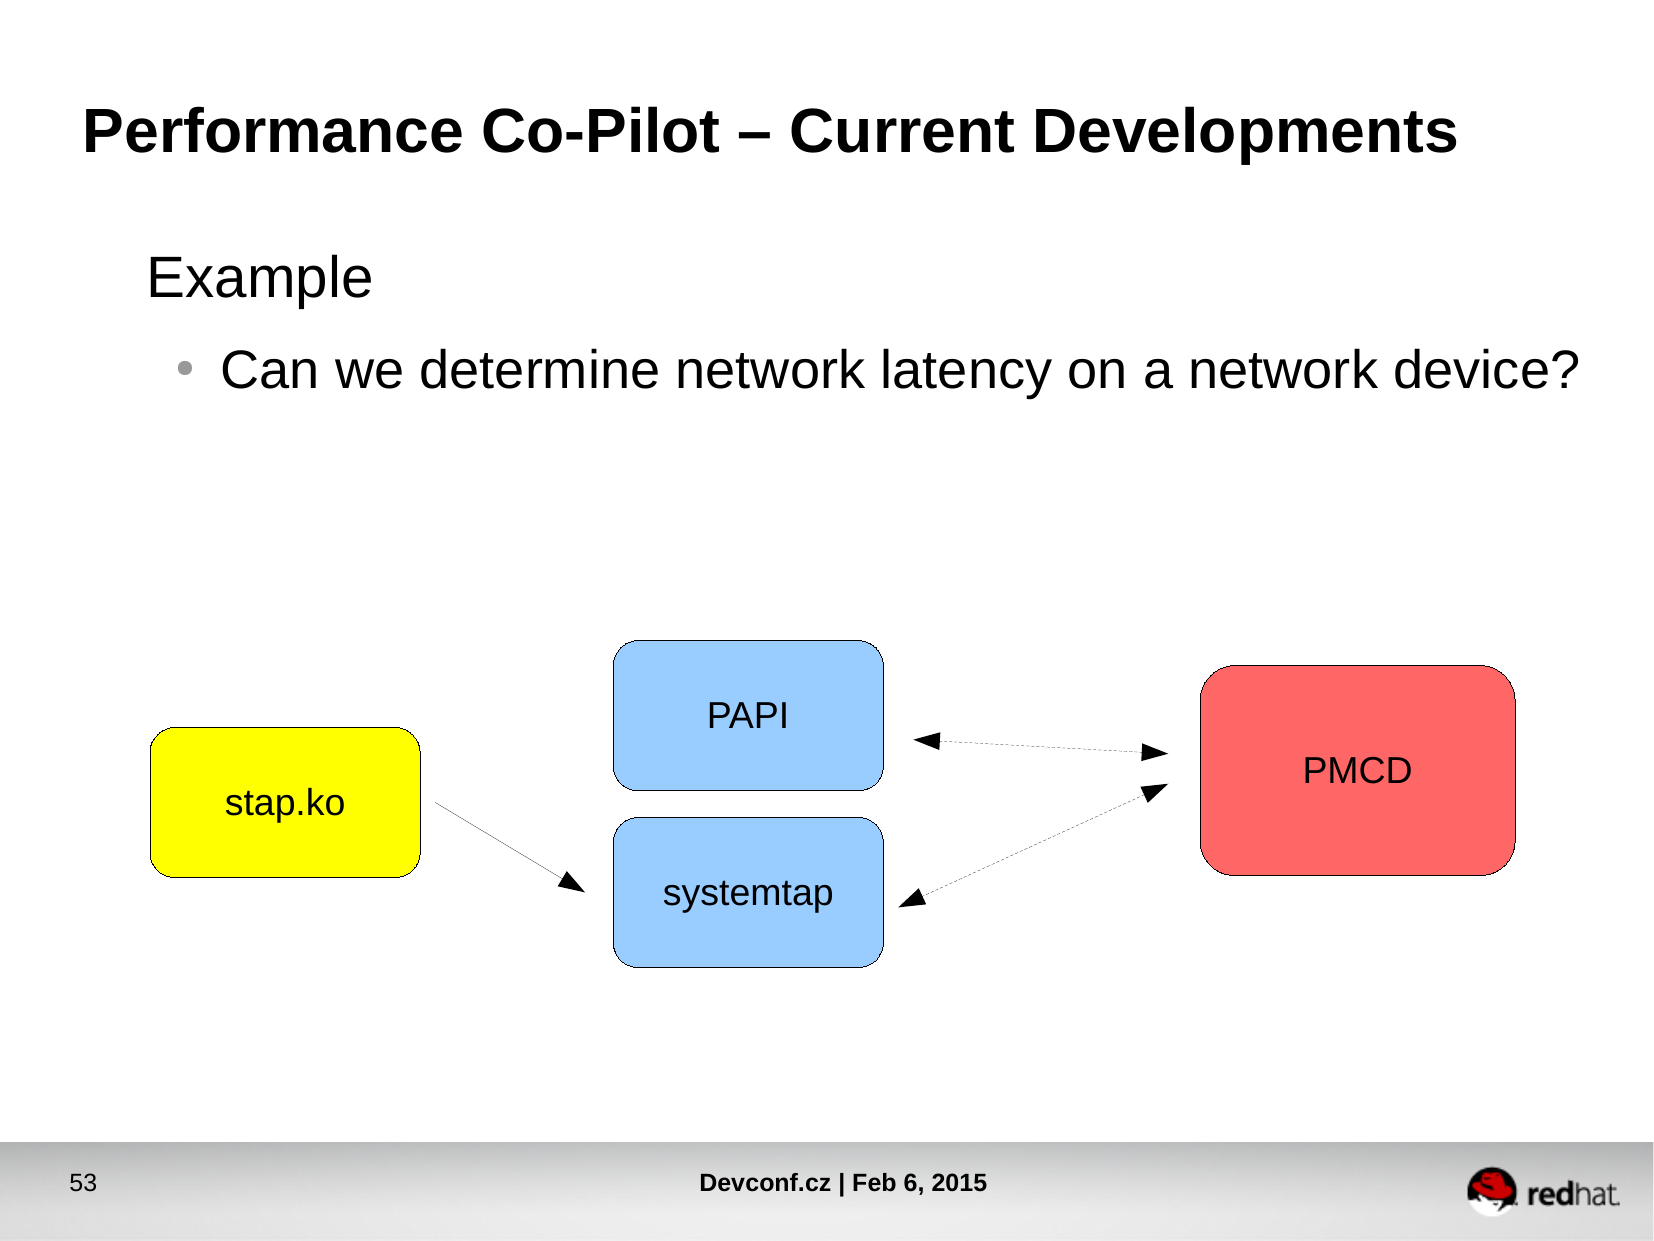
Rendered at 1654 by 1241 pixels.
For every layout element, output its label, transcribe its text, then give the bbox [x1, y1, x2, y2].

text_box systemtap [613, 817, 884, 968]
text_box PAPI [613, 640, 884, 791]
text_box stap.ko [150, 727, 421, 878]
title Performance Co-Pilot – Current Developments [82, 37, 1571, 226]
list Example Can we determine network latency on a network device? [86, 244, 1606, 1039]
picture [0, 1142, 1654, 1241]
text_box PMCD [1200, 665, 1516, 876]
